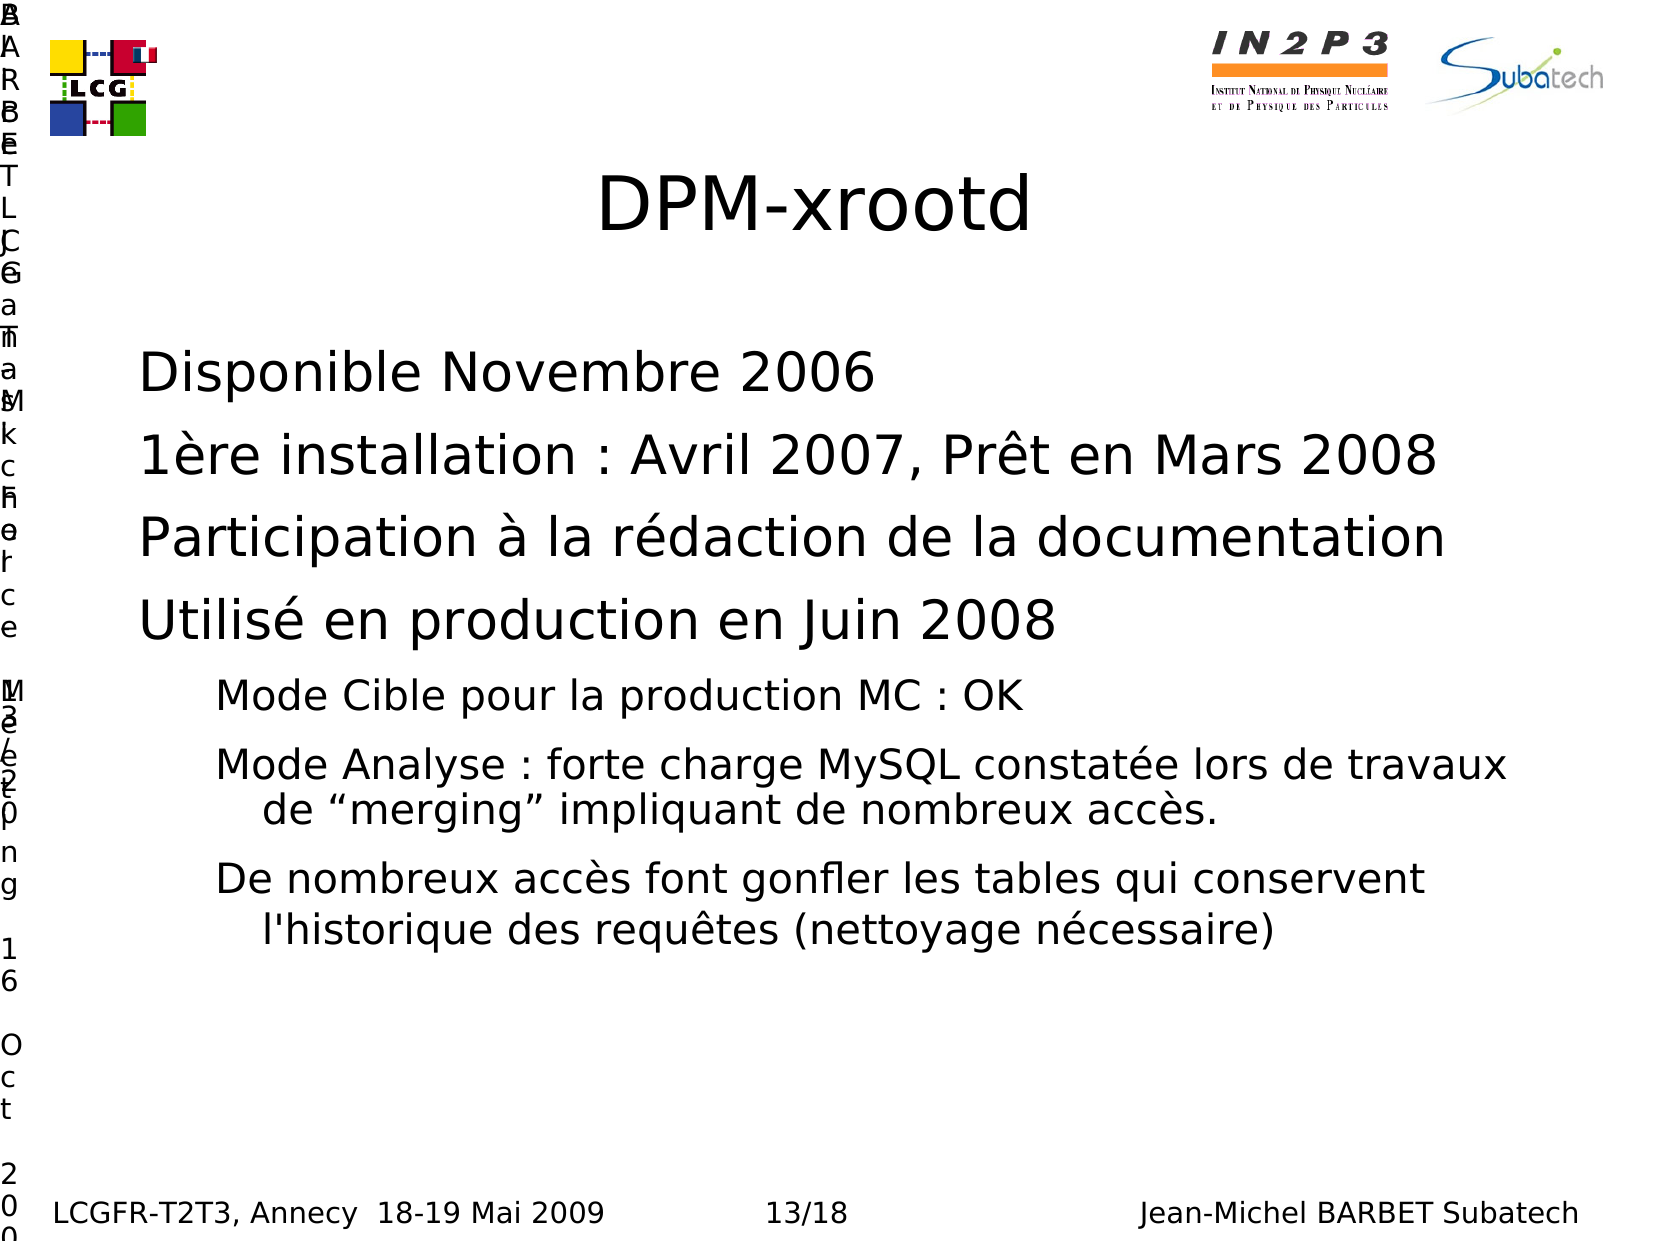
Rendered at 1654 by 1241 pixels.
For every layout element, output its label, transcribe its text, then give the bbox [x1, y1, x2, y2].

list Disponible Novembre 2006 1ère installation : Avril 2007, Prêt en Mars 2008 Participation à la rédaction de la documentation Utilisé en production en Juin 2008 Mode Cible pour la production MC : OK Mode Analyse : forte charge MySQL constatée lors de travaux de “merging” impliquant de nombreux accès. De nombreux accès font gonfler les tables qui conservent l'historique des requêtes (nettoyage nécessaire)‏ [121, 344, 1534, 1112]
picture [50, 40, 159, 136]
picture [1210, 21, 1388, 110]
picture [1425, 37, 1603, 116]
title DPM-xrootd [121, 110, 1534, 303]
